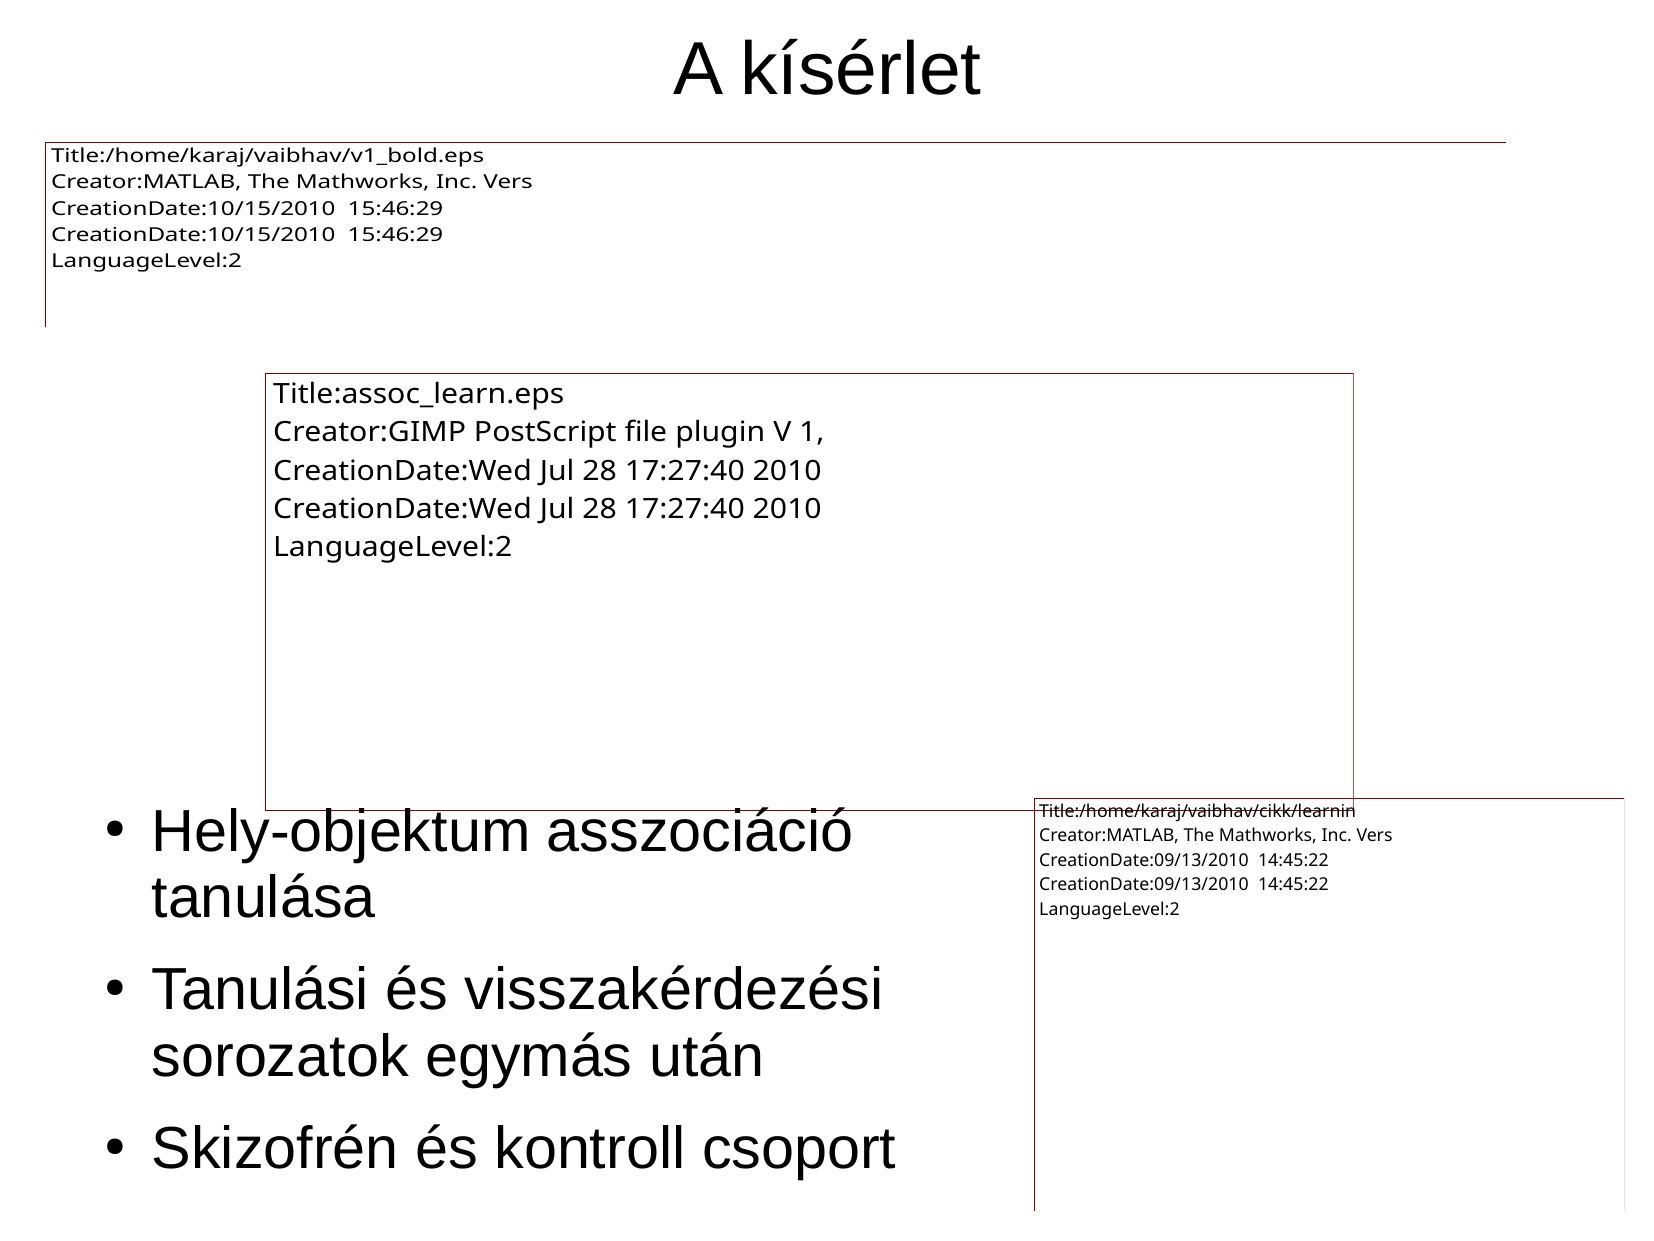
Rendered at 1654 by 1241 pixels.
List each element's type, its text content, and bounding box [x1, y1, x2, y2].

picture [263, 371, 1625, 1211]
title A kísérlet [121, 19, 1534, 119]
picture [43, 140, 1506, 327]
list Hely-objektum asszociáció tanulása Tanulási és visszakérdezési sorozatok egymás után Skizofrén és kontroll csoport [88, 797, 1033, 1184]
